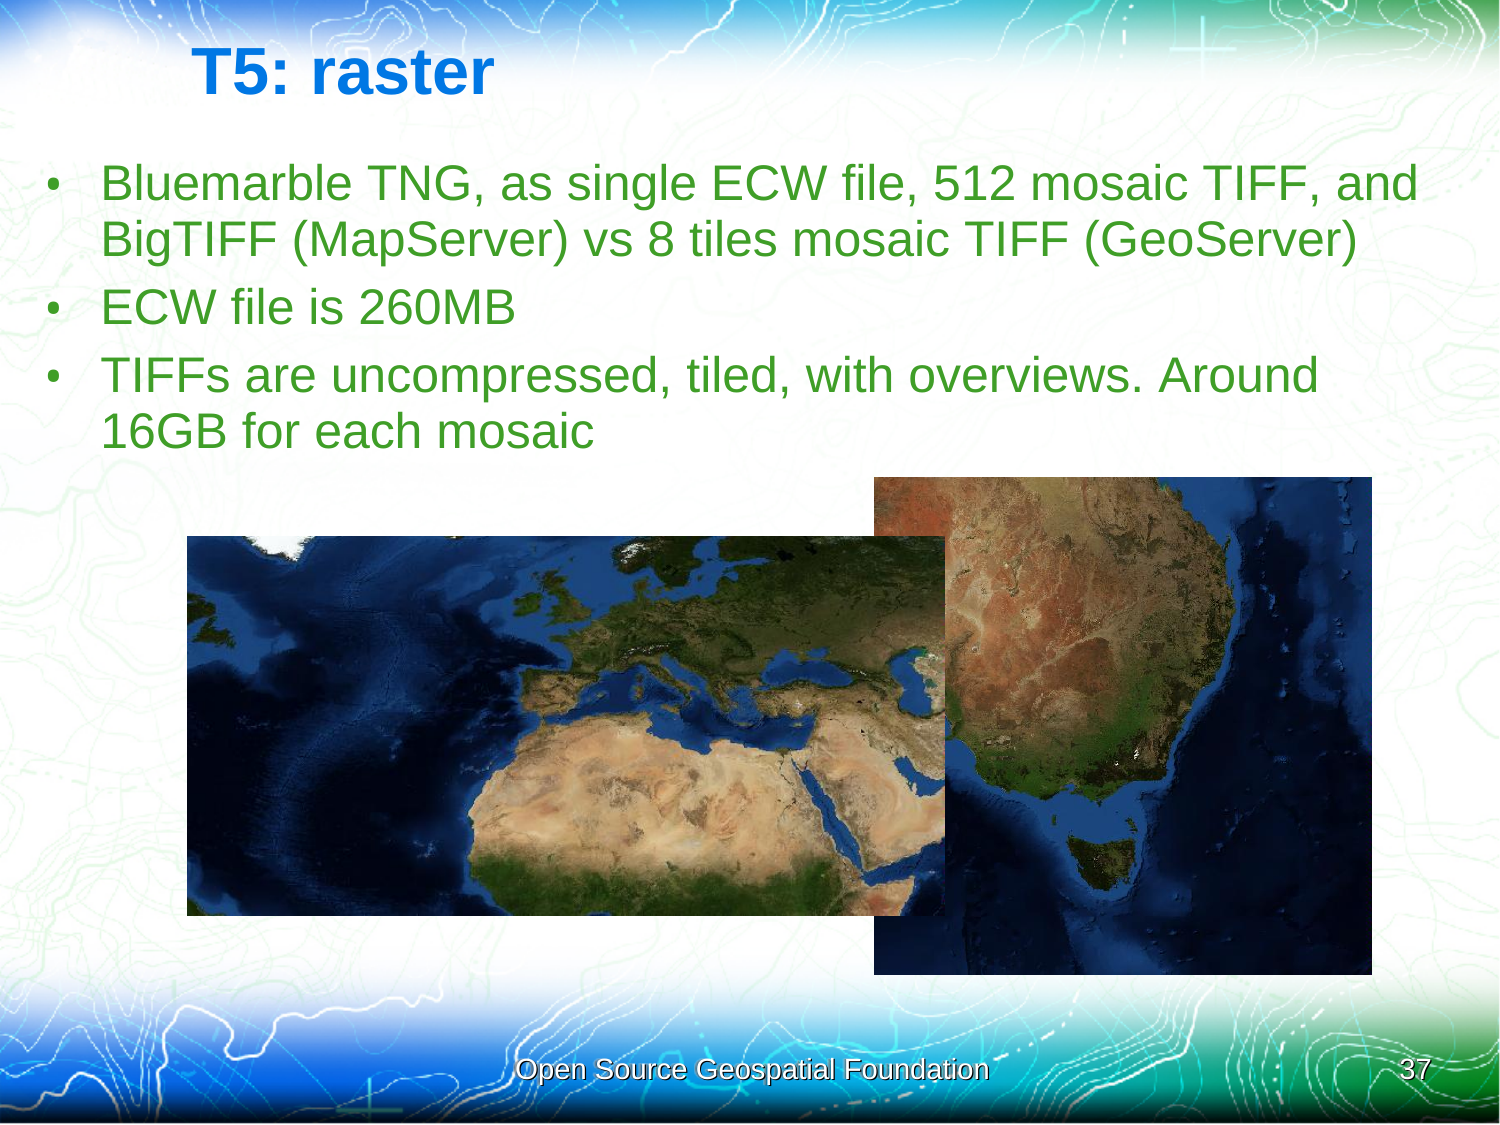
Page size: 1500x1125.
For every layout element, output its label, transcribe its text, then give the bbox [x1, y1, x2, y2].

list Bluemarble TNG, as single ECW file, 512 mosaic TIFF, and BigTIFF (MapServer) vs 8 tiles mosaic TIFF (GeoServer) ECW file is 260MB TIFFs are uncompressed, tiled, with overviews. Around 16GB for each mosaic [29, 147, 1477, 891]
title T5: raster [177, 20, 1477, 122]
picture [0, 0, 1500, 1125]
